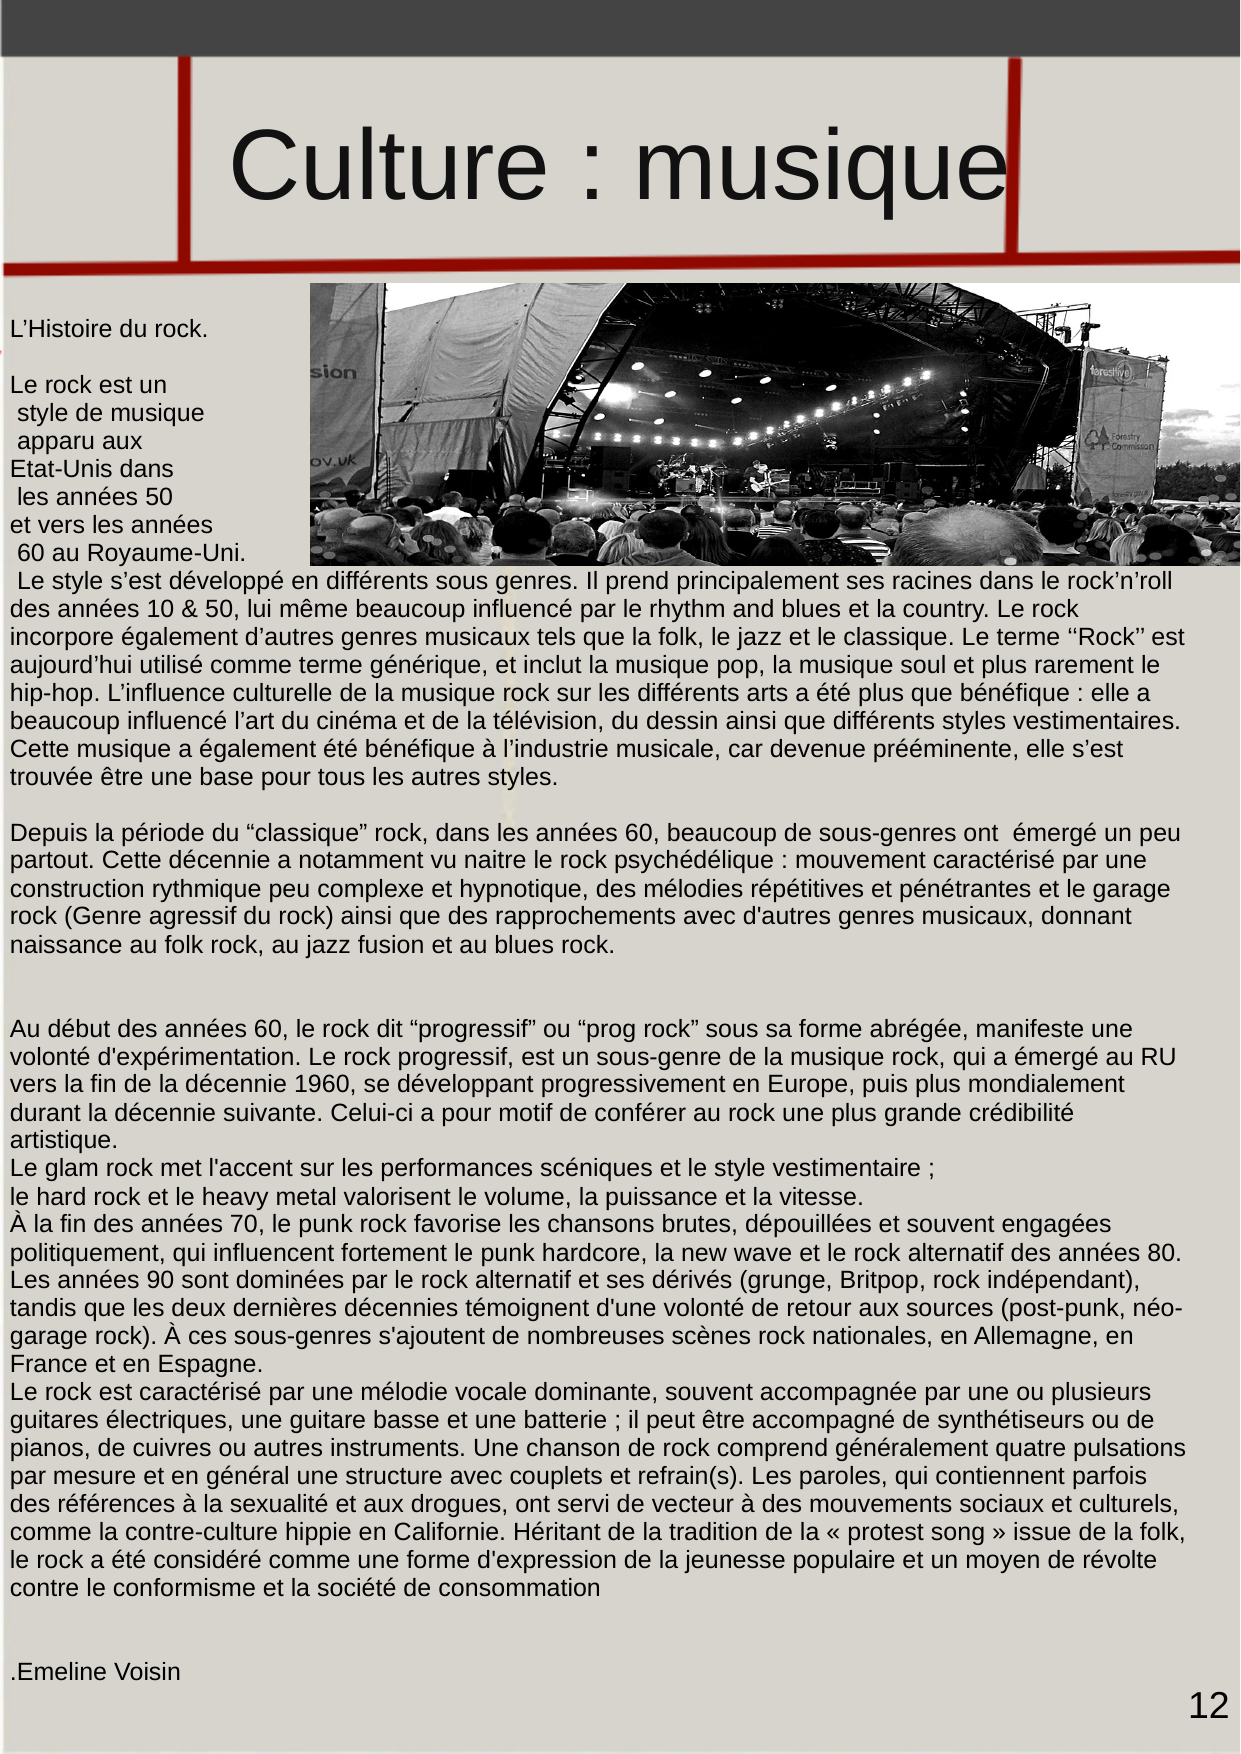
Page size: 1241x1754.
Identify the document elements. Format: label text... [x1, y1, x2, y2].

title Culture : musique [62, 69, 1179, 260]
text_box L’Histoire du rock. Le rock est un style de musique apparu aux Etat-Unis dans les années 50 et vers les années 60 au Royaume-Uni. Le style s’est développé en différents sous genres. Il prend principalement ses racines dans le rock’n’roll des années 10 & 50, lui même beaucoup influencé par le rhythm and blues et la country. Le rock incorpore également d’autres genres musicaux tels que la folk, le jazz et le classique. Le terme ‘‘Rock’’ est aujourd’hui utilisé comme terme générique, et inclut la musique pop, la musique soul et plus rarement le hip-hop. L’influence culturelle de la musique rock sur les différents arts a été plus que bénéfique : elle a beaucoup influencé l’art du cinéma et de la télévision, du dessin ainsi que différents styles vestimentaires. Cette musique a également été bénéfique à l’industrie musicale, car devenue prééminente, elle s’est trouvée être une base pour tous les autres styles. Depuis la période du “classique” rock, dans les années 60, beaucoup de sous-genres ont émergé un peu partout. Cette décennie a notamment vu naitre le rock psychédélique : mouvement caractérisé par une construction rythmique peu complexe et hypnotique, des mélodies répétitives et pénétrantes et le garage rock (Genre agressif du rock) ainsi que des rapprochements avec d'autres genres musicaux, donnant naissance au folk rock, au jazz fusion et au blues rock. Au début des années 60, le rock dit “progressif” ou “prog rock” sous sa forme abrégée, manifeste une volonté d'expérimentation. Le rock progressif, est un sous-genre de la musique rock, qui a émergé au RU vers la fin de la décennie 1960, se développant progressivement en Europe, puis plus mondialement durant la décennie suivante. Celui-ci a pour motif de conférer au rock une plus grande crédibilité artistique. Le glam rock met l'accent sur les performances scéniques et le style vestimentaire ; le hard rock et le heavy metal valorisent le volume, la puissance et la vitesse. À la fin des années 70, le punk rock favorise les chansons brutes, dépouillées et souvent engagées politiquement, qui influencent fortement le punk hardcore, la new wave et le rock alternatif des années 80. Les années 90 sont dominées par le rock alternatif et ses dérivés (grunge, Britpop, rock indépendant), tandis que les deux dernières décennies témoignent d'une volonté de retour aux sources (post-punk, néo-garage rock). À ces sous-genres s'ajoutent de nombreuses scènes rock nationales, en Allemagne, en France et en Espagne. Le rock est caractérisé par une mélodie vocale dominante, souvent accompagnée par une ou plusieurs guitares électriques, une guitare basse et une batterie ; il peut être accompagné de synthétiseurs ou de pianos, de cuivres ou autres instruments. Une chanson de rock comprend généralement quatre pulsations par mesure et en général une structure avec couplets et refrain(s). Les paroles, qui contiennent parfois des références à la sexualité et aux drogues, ont servi de vecteur à des mouvements sociaux et culturels, comme la contre-culture hippie en Californie. Héritant de la tradition de la « protest song » issue de la folk, le rock a été considéré comme une forme d'expression de la jeunesse populaire et un moyen de révolte contre le conformisme et la société de consommation .Emeline Voisin [0, 307, 1205, 1754]
text_box 12 [1205, 1677, 1241, 1754]
picture [0, 0, 1241, 1677]
